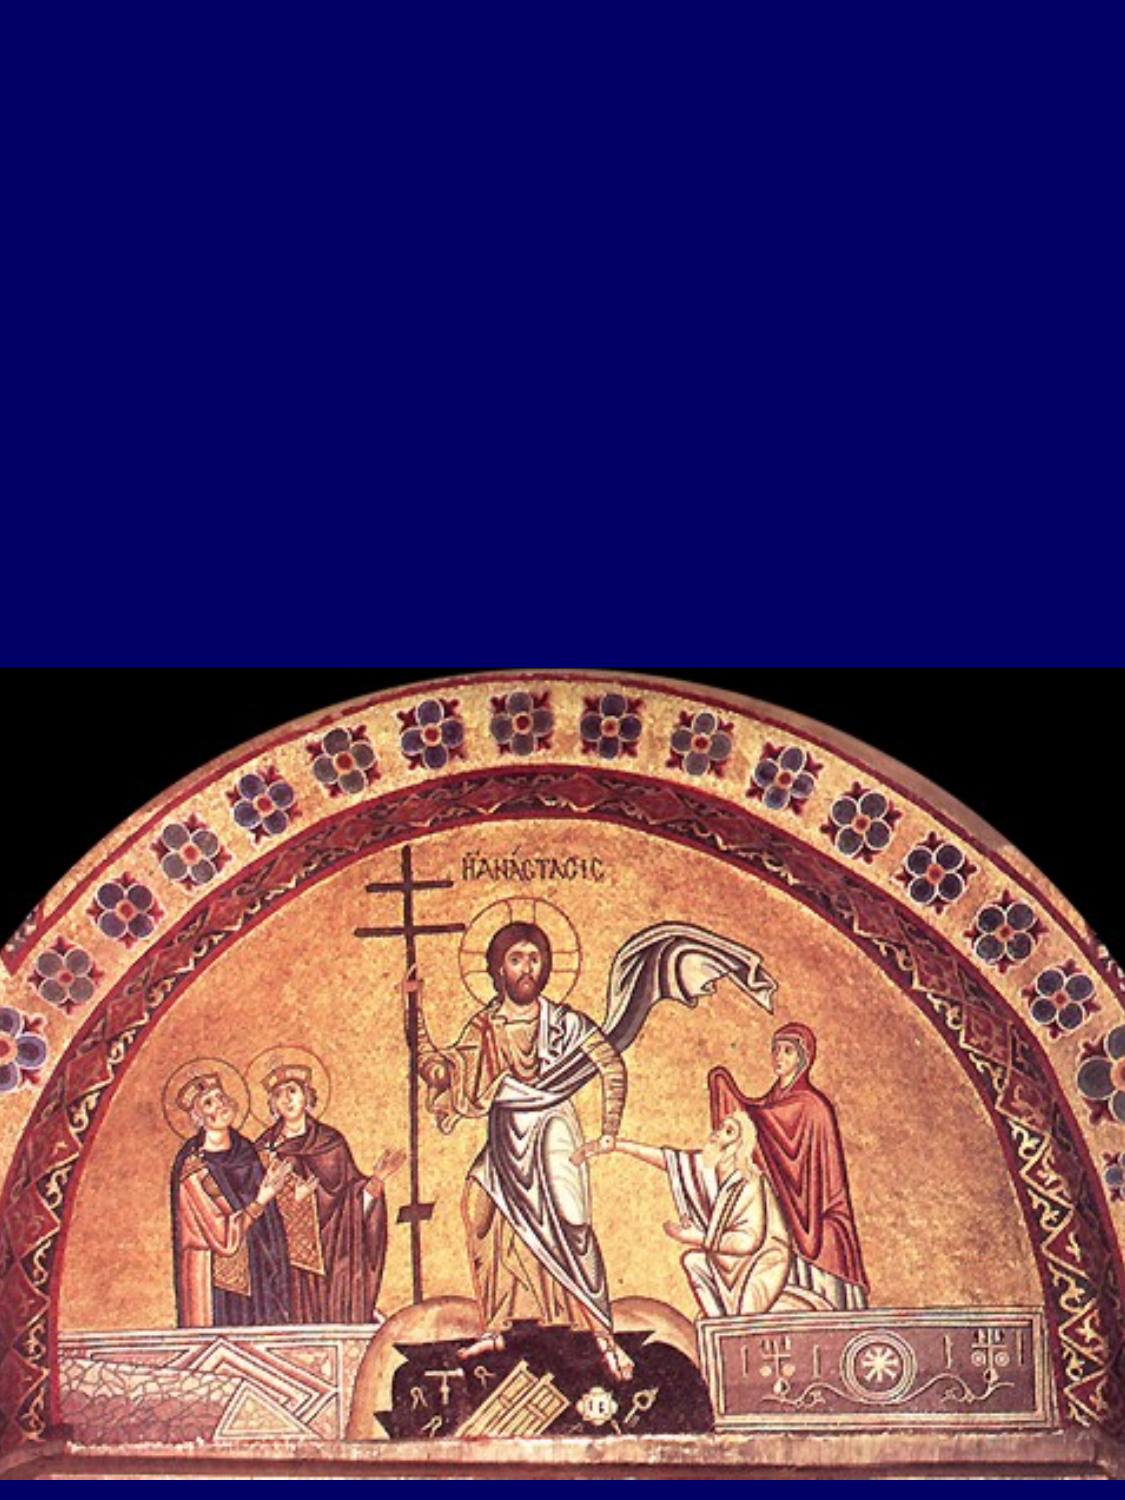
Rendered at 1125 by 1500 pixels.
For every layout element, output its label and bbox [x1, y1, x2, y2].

picture [0, 667, 1125, 1480]
